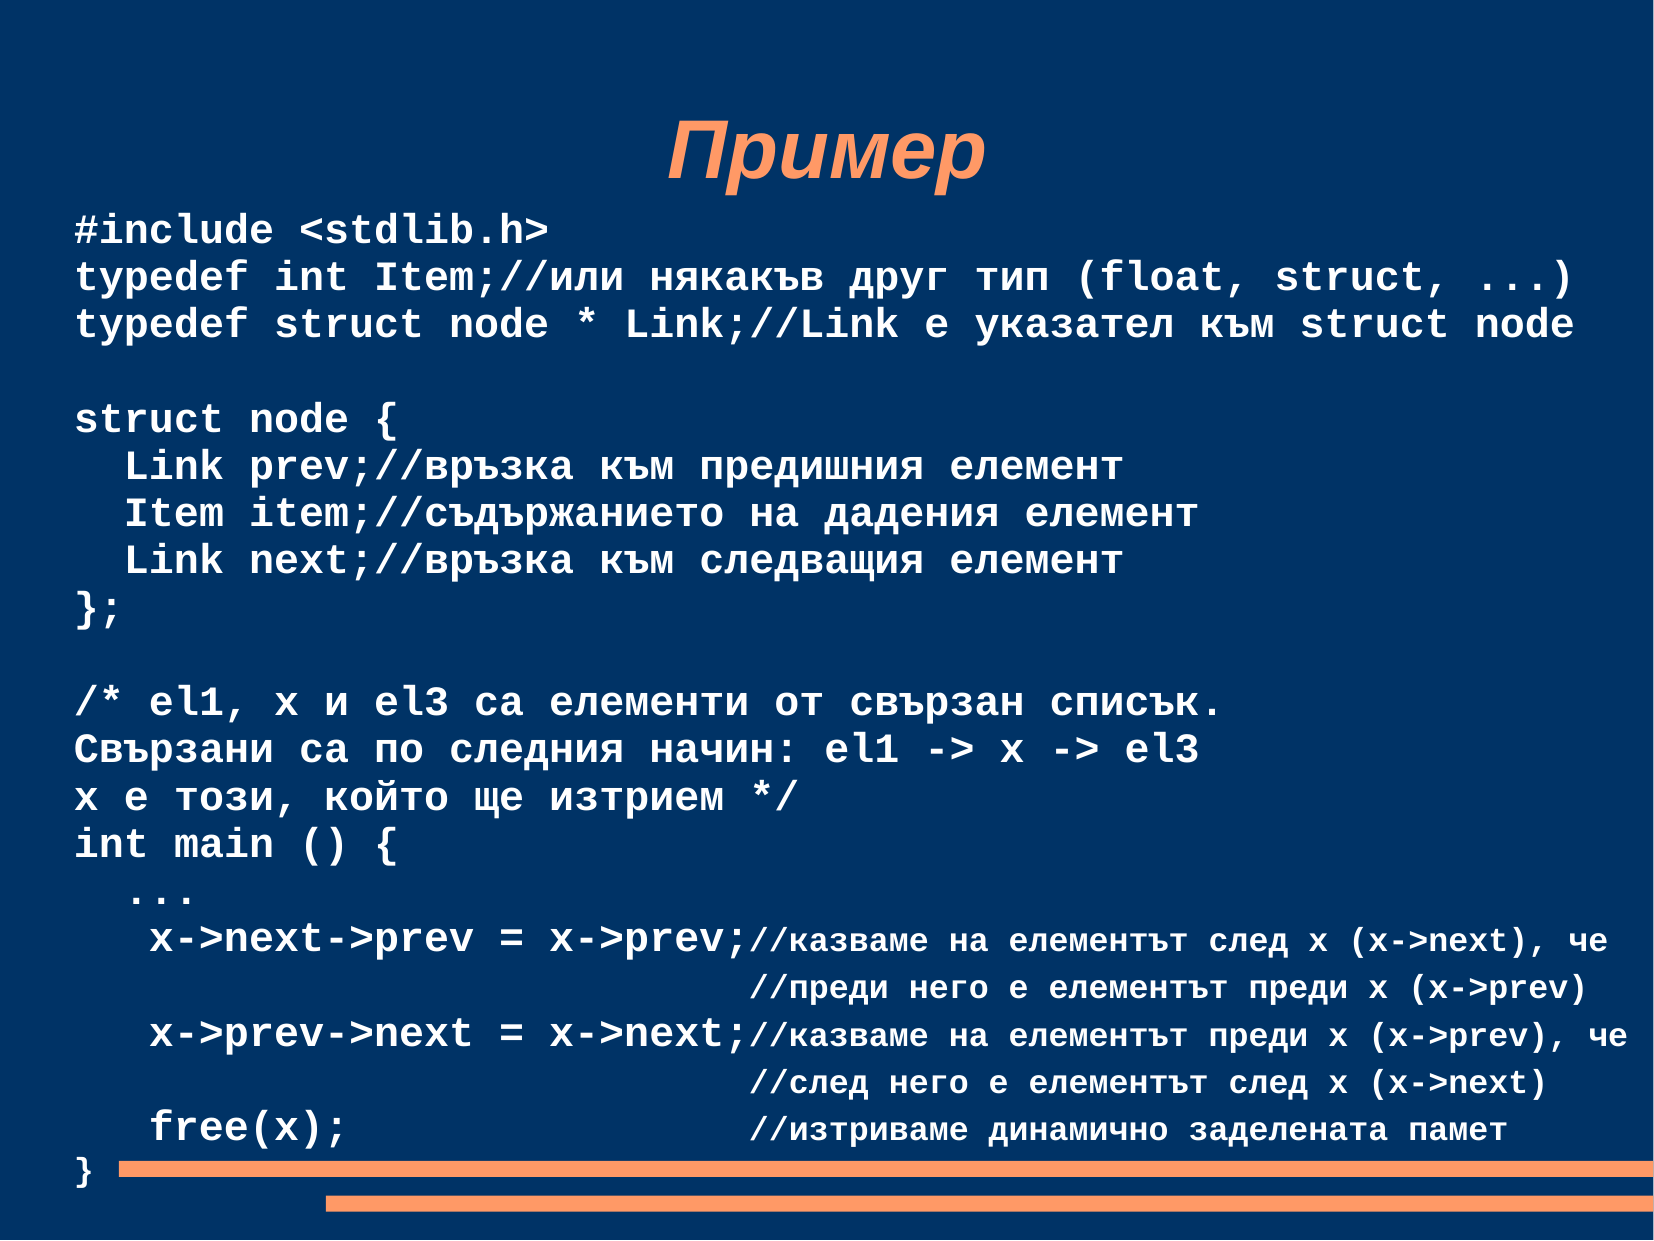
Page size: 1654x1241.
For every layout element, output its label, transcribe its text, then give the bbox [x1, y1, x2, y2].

title Пример [121, 46, 1534, 200]
text_box #include <stdlib.h> typedef int Item;//или някакъв друг тип (float, struct, ...) typedef struct node * Link;//Link е указател към struct node struct node { Link prev;//връзка към предишния елемент Item item;//съдържанието на дадения елемент Link next;//връзка към следващия елемент }; /* el1, x и el3 са елементи от свързан списък. Свързани са по следния начин: el1 -> x -> el3 x е този, който ще изтрием */ int main () { ... x->next->prev = x->prev;//казваме на елементът след x (x->next), че //преди него е елементът преди x (x->prev) x->prev->next = x->next;//казваме на елементът преди x (x->prev), че //след него е елементът след x (x->next) free(x); //изтриваме динамично заделената памет } [59, 200, 1646, 1209]
